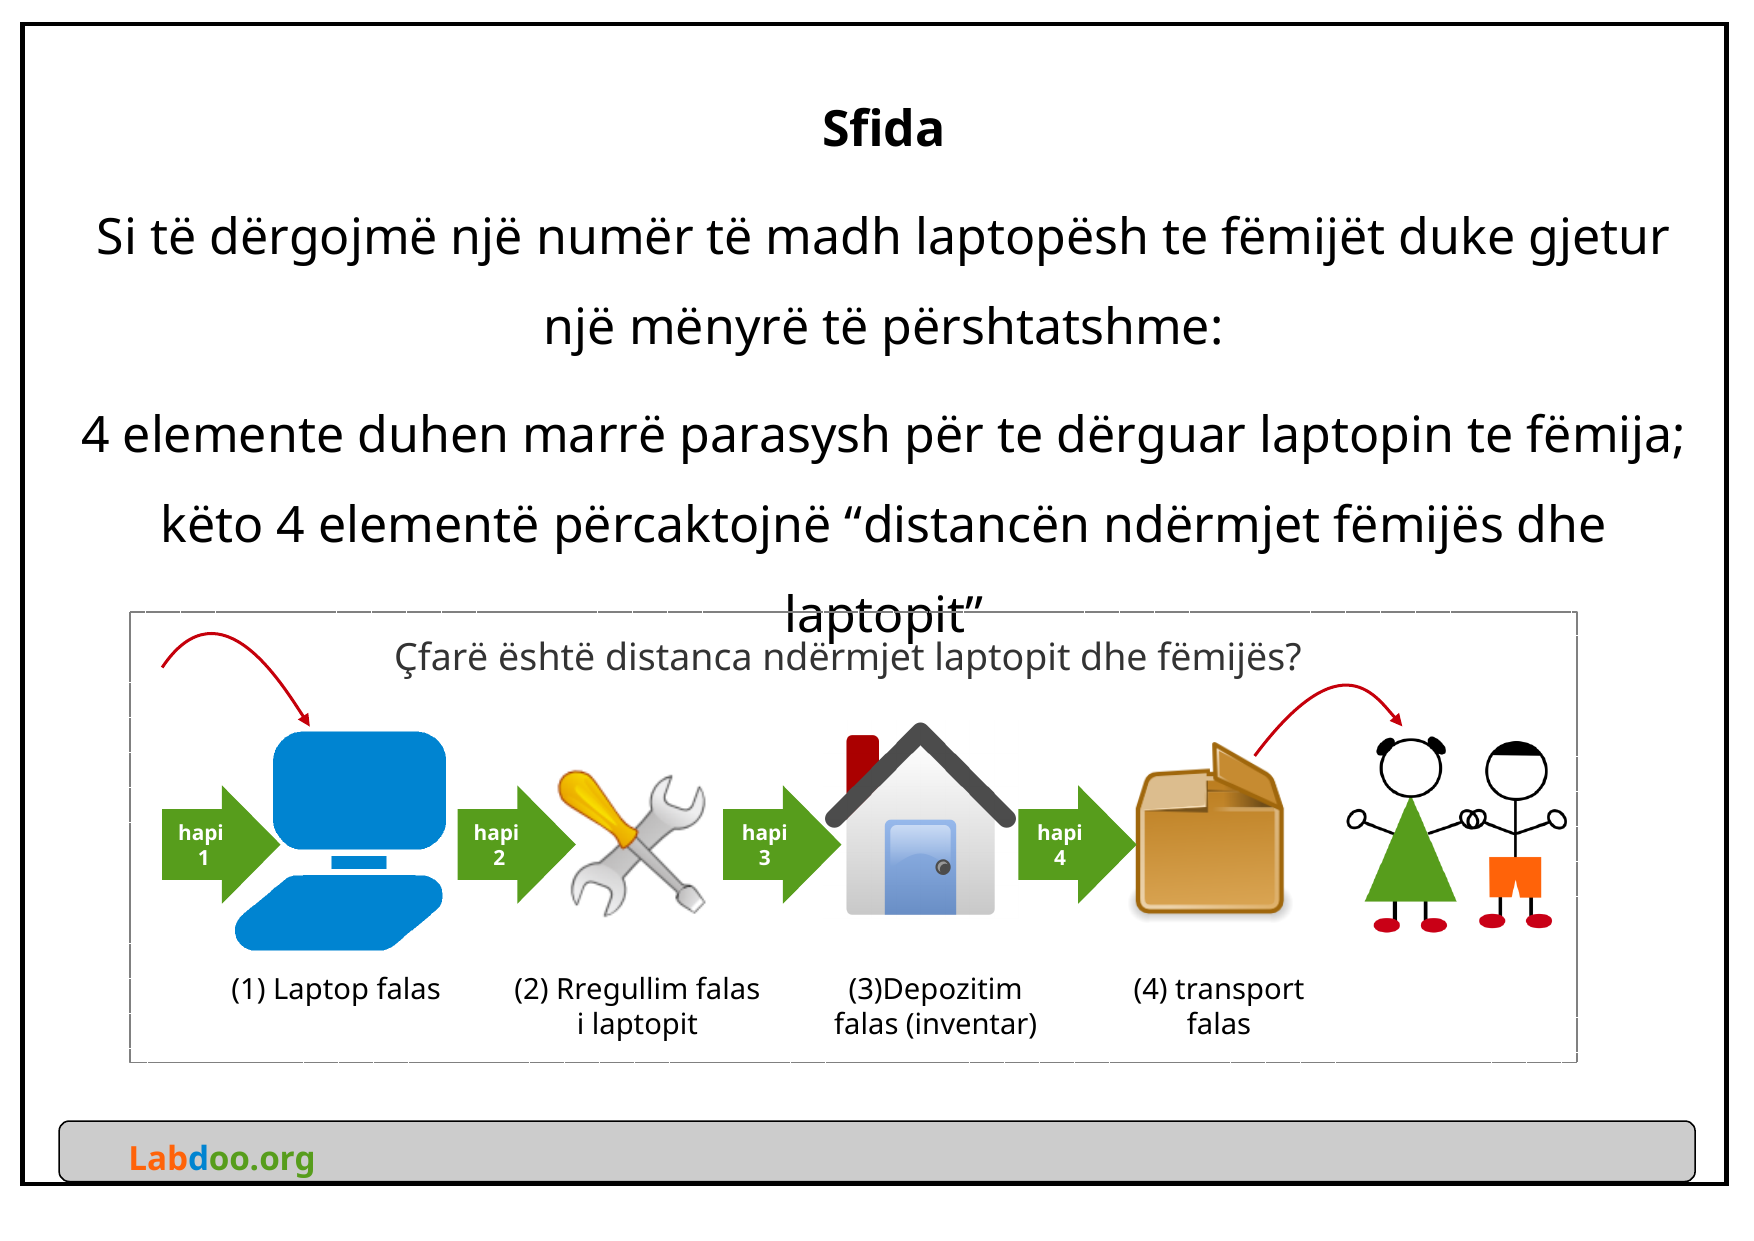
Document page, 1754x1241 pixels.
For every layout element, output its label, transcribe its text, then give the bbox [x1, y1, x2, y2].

text_box Labdoo.org [113, 1115, 1191, 1194]
text_box (3)Depozitim falas (inventar) [799, 962, 1072, 1083]
text_box hapi 2 [457, 785, 576, 904]
text_box (4) transport falas [1083, 962, 1356, 1048]
text_box hapi 4 [1018, 785, 1137, 904]
text_box (1) Laptop falas [197, 962, 476, 1048]
text_box hapi 3 [723, 785, 842, 904]
text_box Çfarë është distanca ndërmjet laptopit dhe fëmijës? [292, 625, 1415, 686]
text_box Sfida Si të dërgojmë një numër të madh laptopësh te fëmijët duke gjetur një mënyrë të përshtatshme: 4 elemente duhen marrë parasysh për te dërguar laptopin te fëmija; këto 4 elementë përcaktojnë “distancën ndërmjet fëmijës dhe laptopit” [59, 59, 1710, 625]
picture [1343, 736, 1569, 934]
text_box hapi 1 [162, 785, 281, 904]
picture [553, 762, 719, 929]
picture [231, 727, 457, 961]
picture [823, 720, 1019, 919]
text_box (2) Rregullim falas i laptopit [498, 962, 777, 1083]
picture [1127, 742, 1293, 923]
